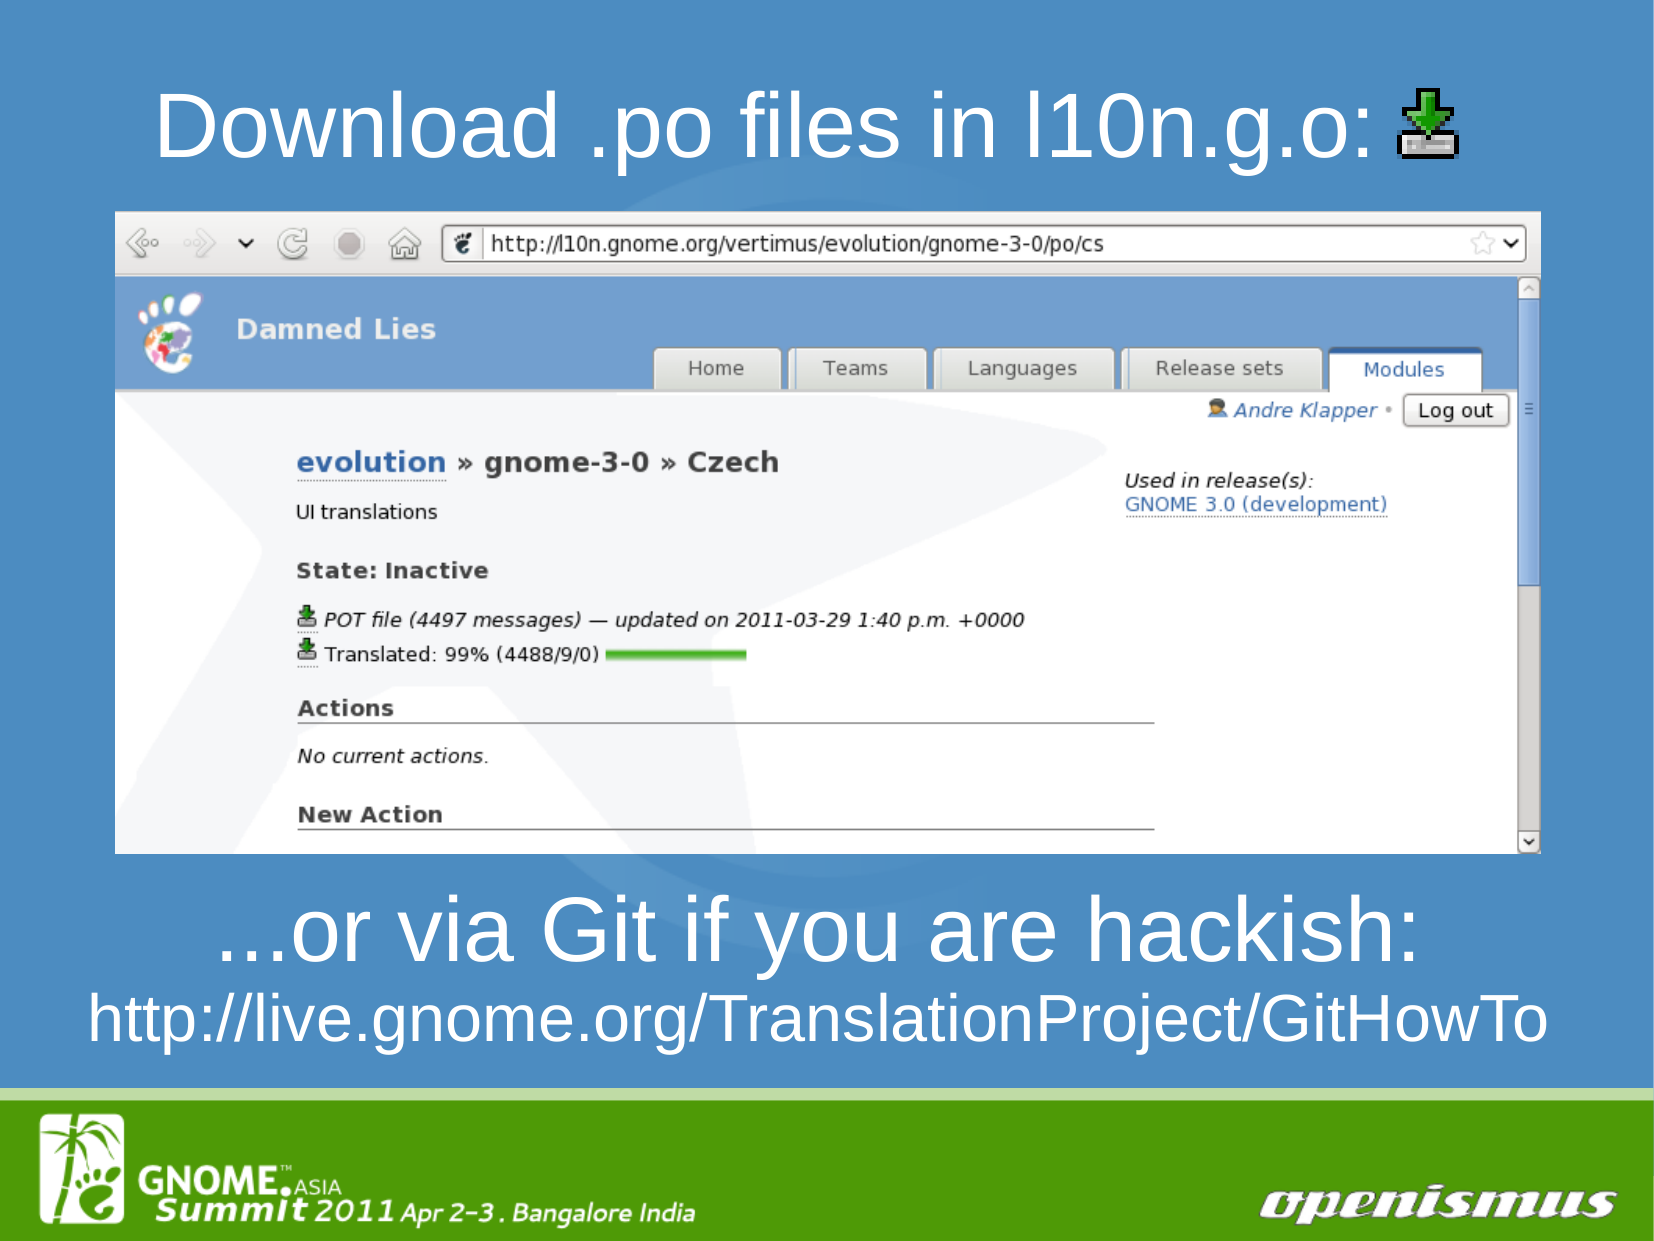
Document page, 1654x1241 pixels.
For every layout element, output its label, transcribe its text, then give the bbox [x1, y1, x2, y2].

text_box ...or via Git if you are hackish: http://live.gnome.org/TranslationProject/GitHowTo [75, 878, 1564, 1056]
picture [0, 0, 1654, 1241]
text_box Download .po files in l10n.g.o: [21, 74, 1510, 177]
